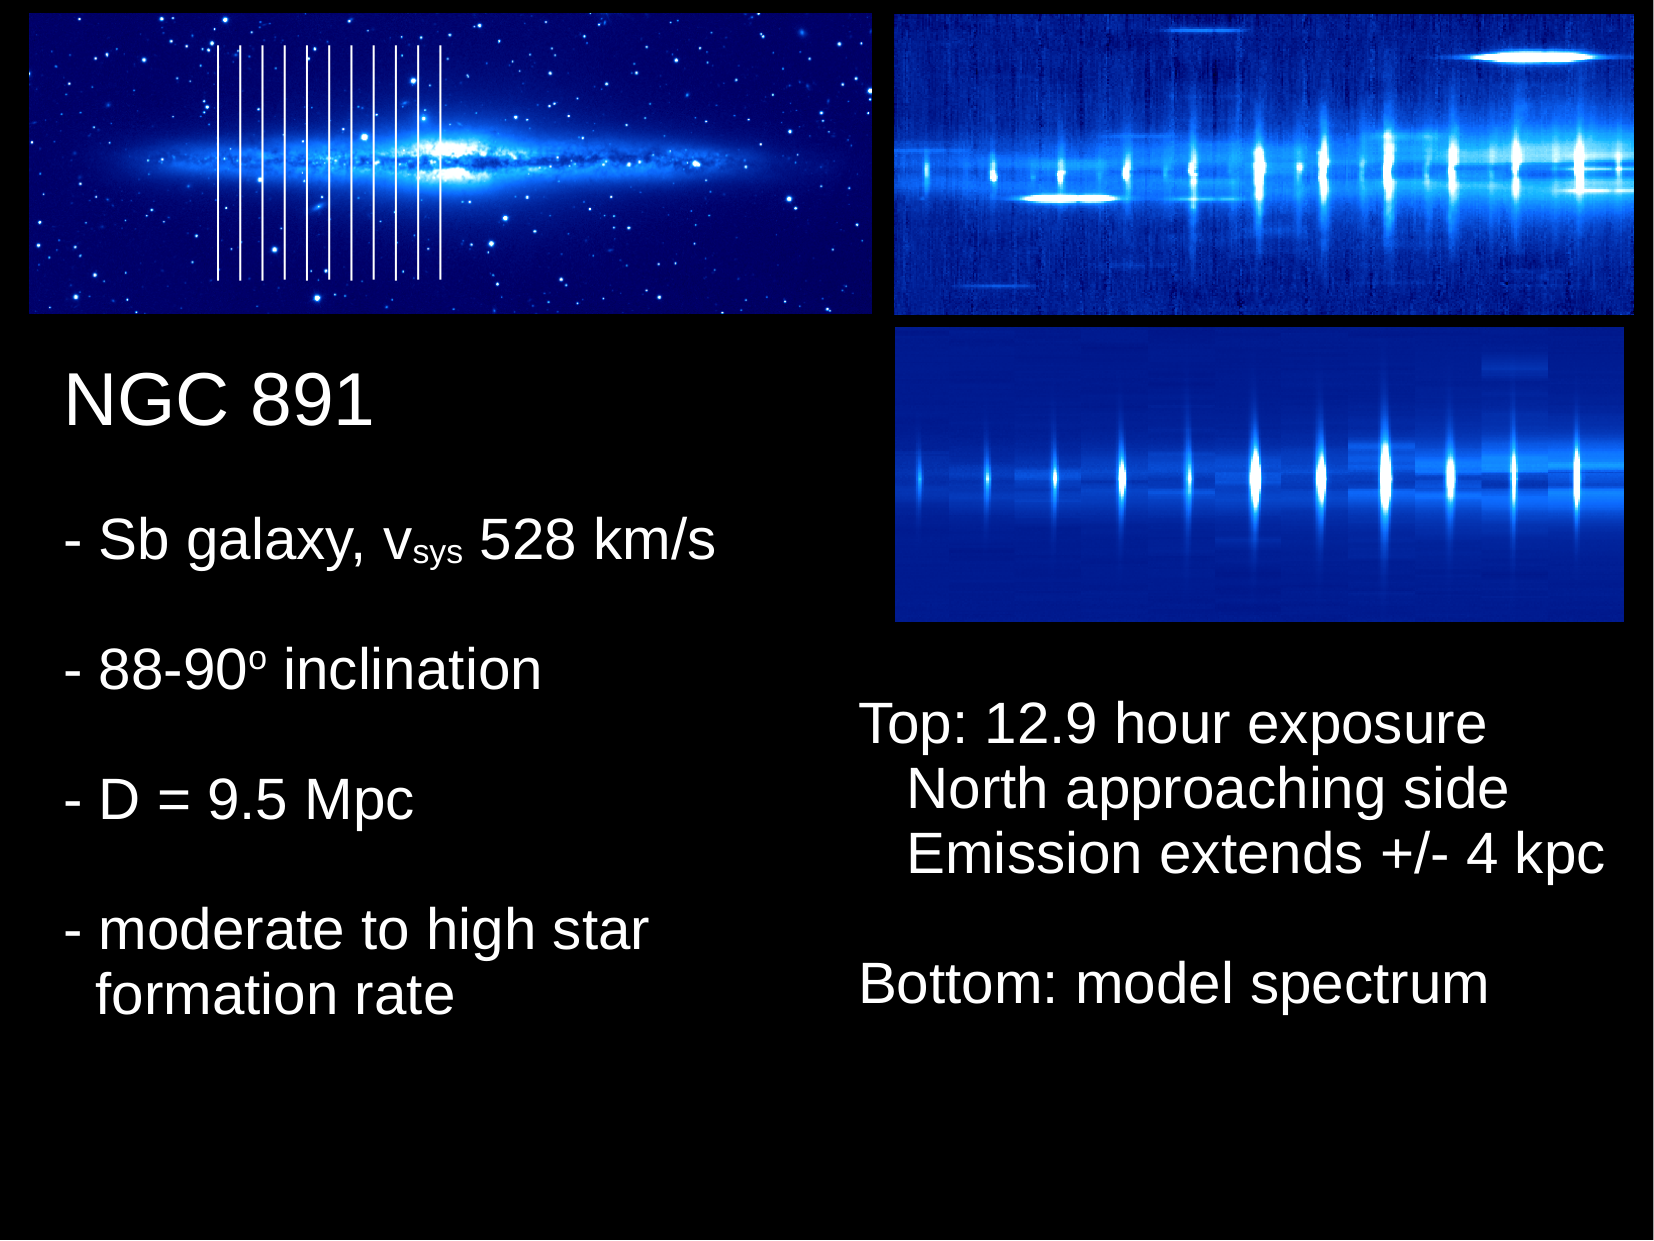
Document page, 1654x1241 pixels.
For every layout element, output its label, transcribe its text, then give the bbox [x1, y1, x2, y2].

picture [29, 13, 872, 314]
text_box Top: 12.9 hour exposure North approaching side Emission extends +/- 4 kpc Bottom: model spectrum [843, 683, 1648, 1196]
picture [894, 14, 1634, 315]
picture [895, 327, 1624, 622]
text_box NGC 891 - Sb galaxy, vsys 528 km/s - 88-90o inclination - D = 9.5 Mpc - moderate to high star formation rate [48, 350, 825, 1056]
